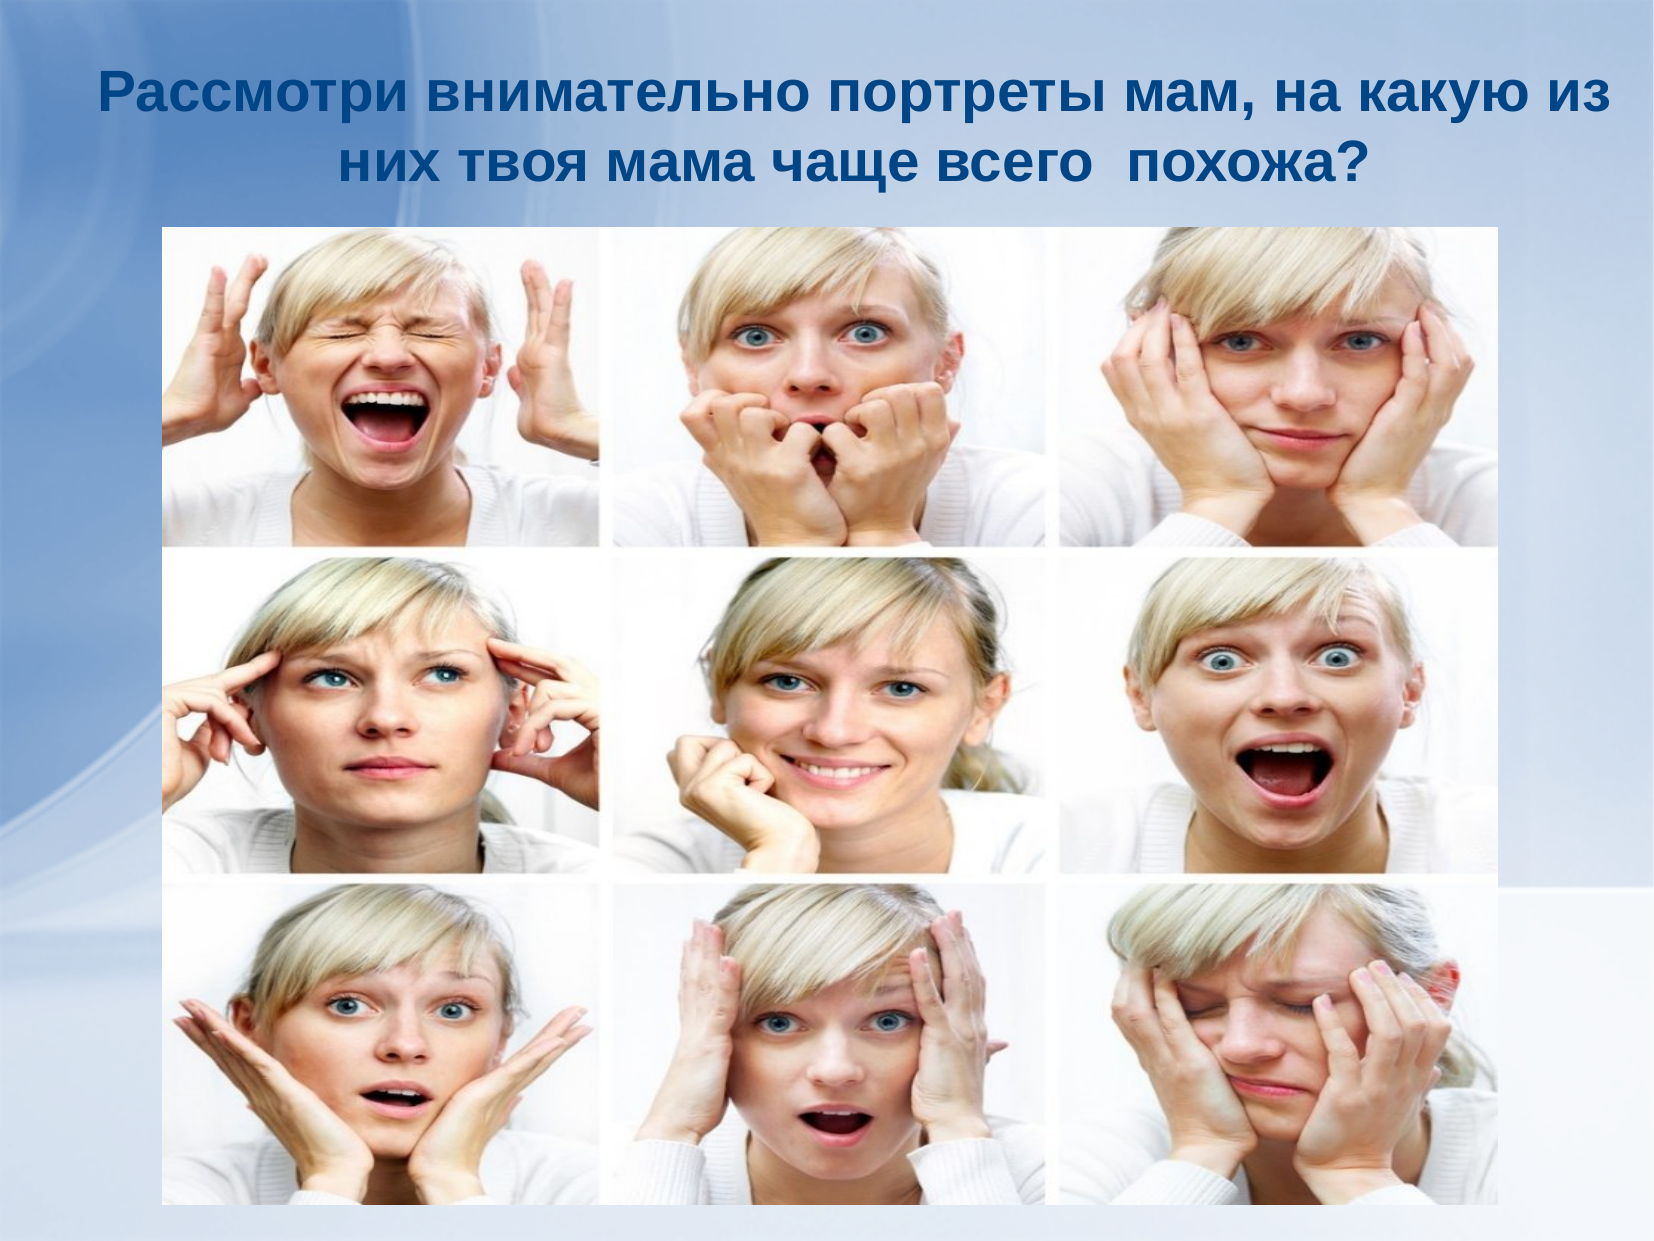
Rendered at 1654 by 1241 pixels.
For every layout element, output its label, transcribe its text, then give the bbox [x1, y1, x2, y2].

picture [0, 0, 1654, 1241]
title Рассмотри внимательно портреты мам, на какую из них твоя мама чаще всего похожа? [65, 44, 1646, 202]
